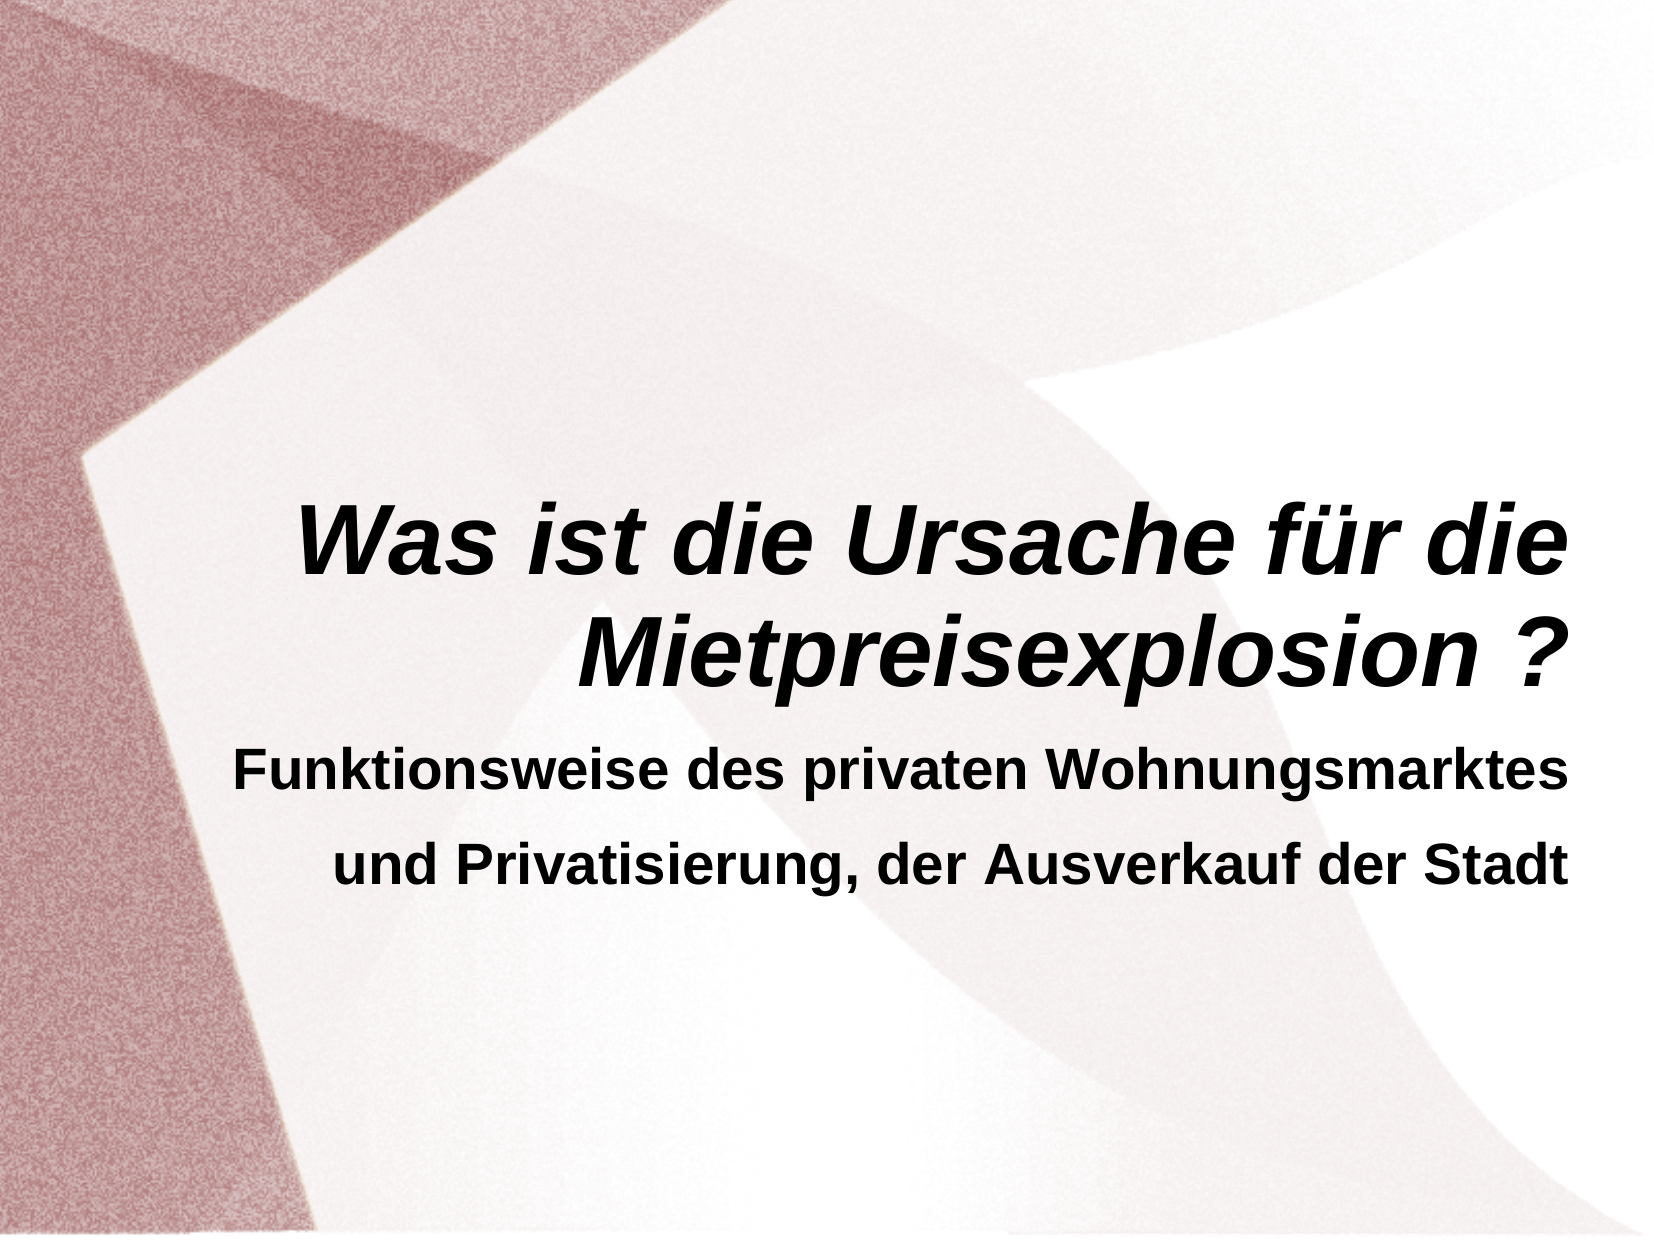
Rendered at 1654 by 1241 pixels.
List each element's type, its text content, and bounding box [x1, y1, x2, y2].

picture [0, 0, 1654, 1241]
list Was ist die Ursache für die Mietpreisexplosion ? Funktionsweise des privaten Wohnungsmarktes und Privatisierung, der Ausverkauf der Stadt [94, 484, 1571, 1083]
